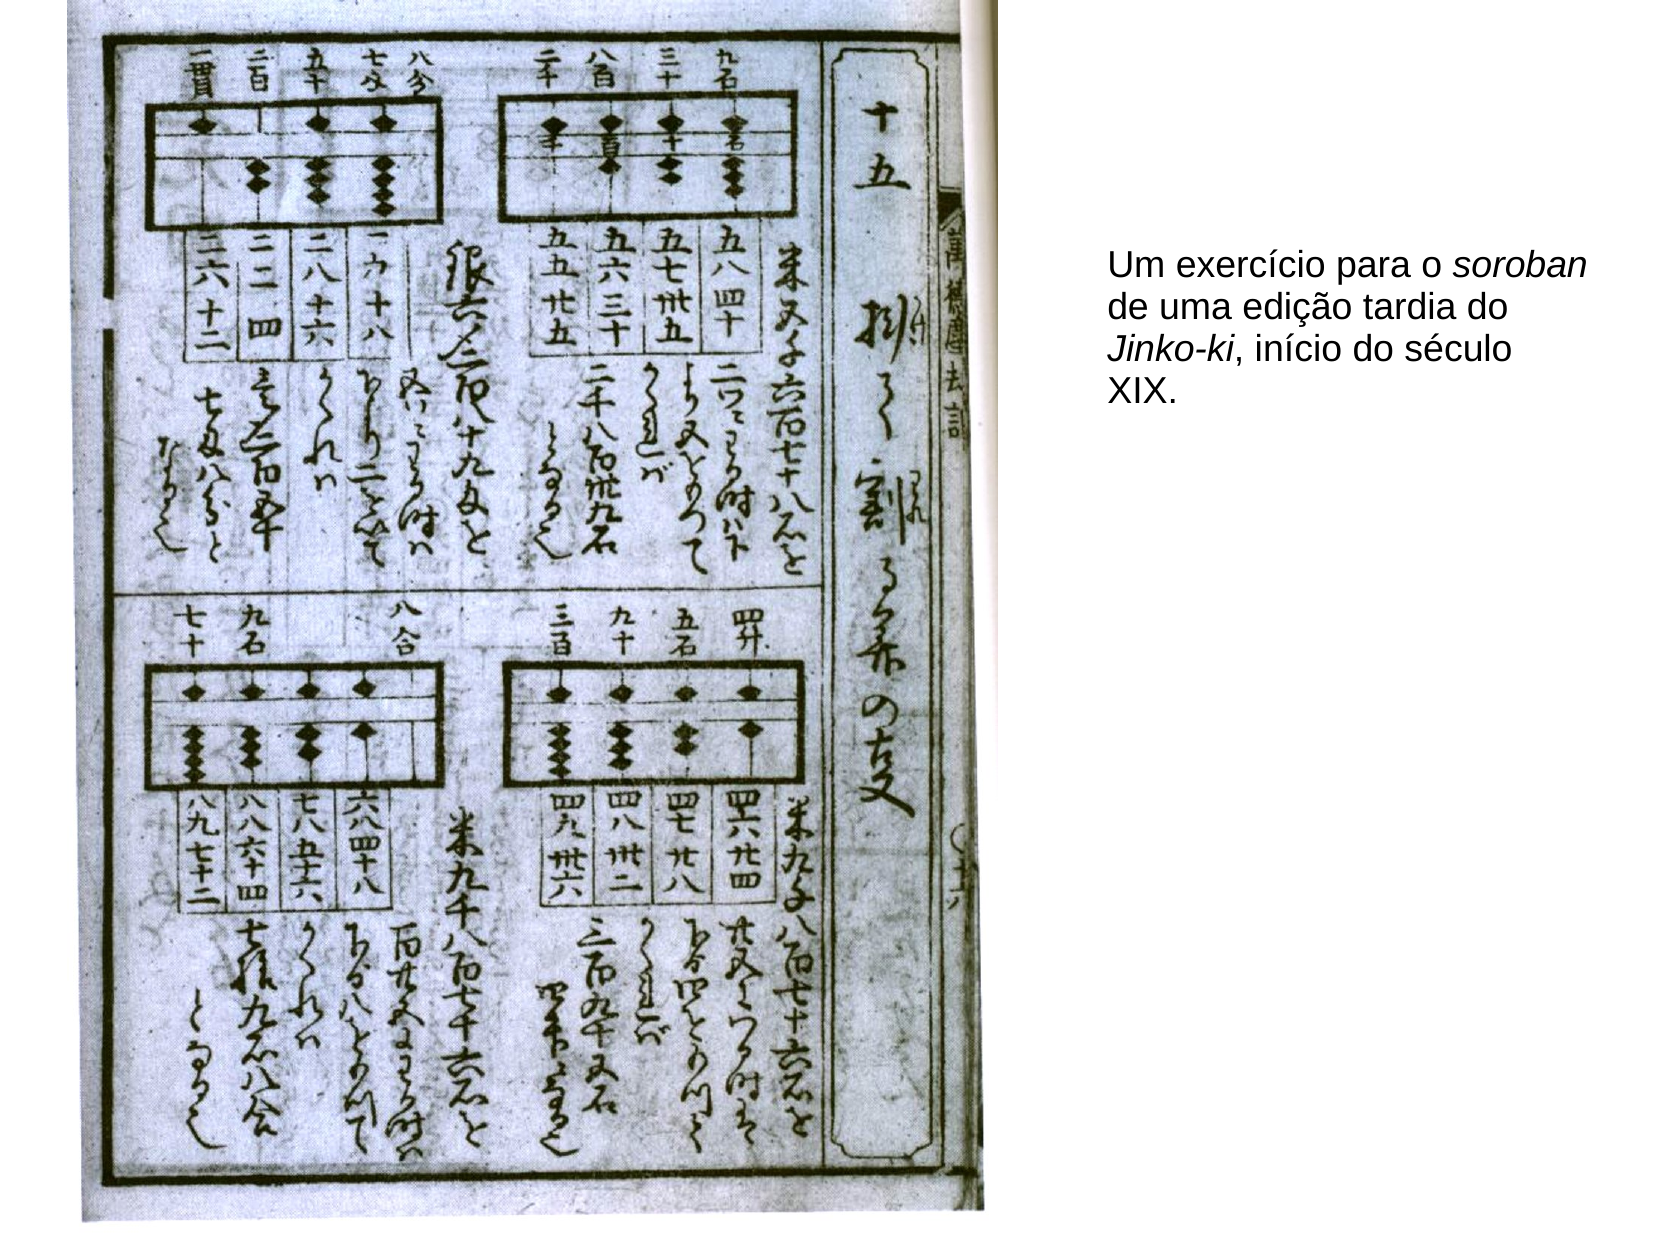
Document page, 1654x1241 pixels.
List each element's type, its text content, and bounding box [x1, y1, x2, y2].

text_box Um exercício para o soroban de uma edição tardia do Jinko-ki, início do século XIX. [1092, 236, 1603, 419]
picture [67, 0, 998, 1241]
